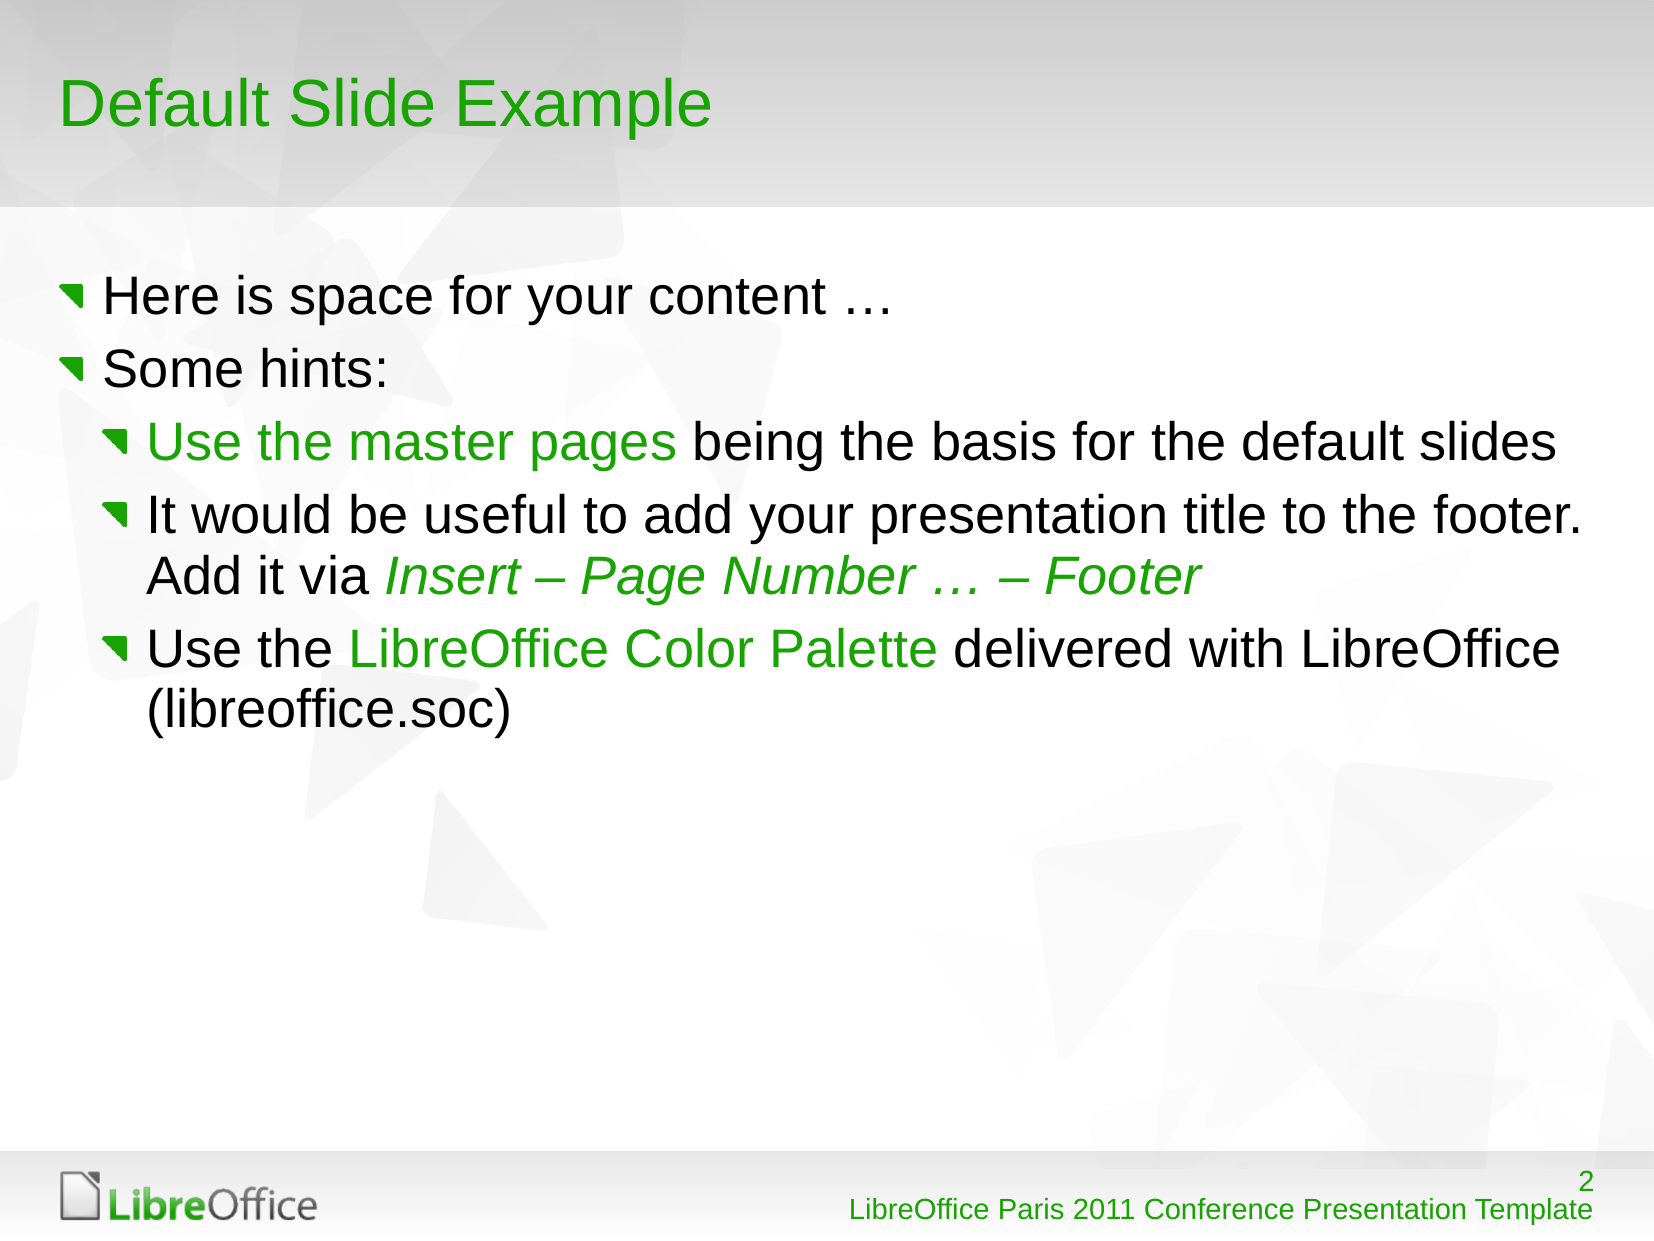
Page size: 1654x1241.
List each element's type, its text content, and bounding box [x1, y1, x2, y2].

picture [41, 1152, 337, 1240]
title Default Slide Example [59, 29, 1595, 178]
picture [0, 0, 783, 931]
picture [915, 548, 1654, 1169]
list Here is space for your content … Some hints: Use the master pages being the basis for the default slides It would be useful to add your presentation title to the footer. Add it via Insert – Page Number … – Footer Use the LibreOffice Color Palette delivered with LibreOffice (libreoffice.soc) [59, 265, 1595, 1114]
